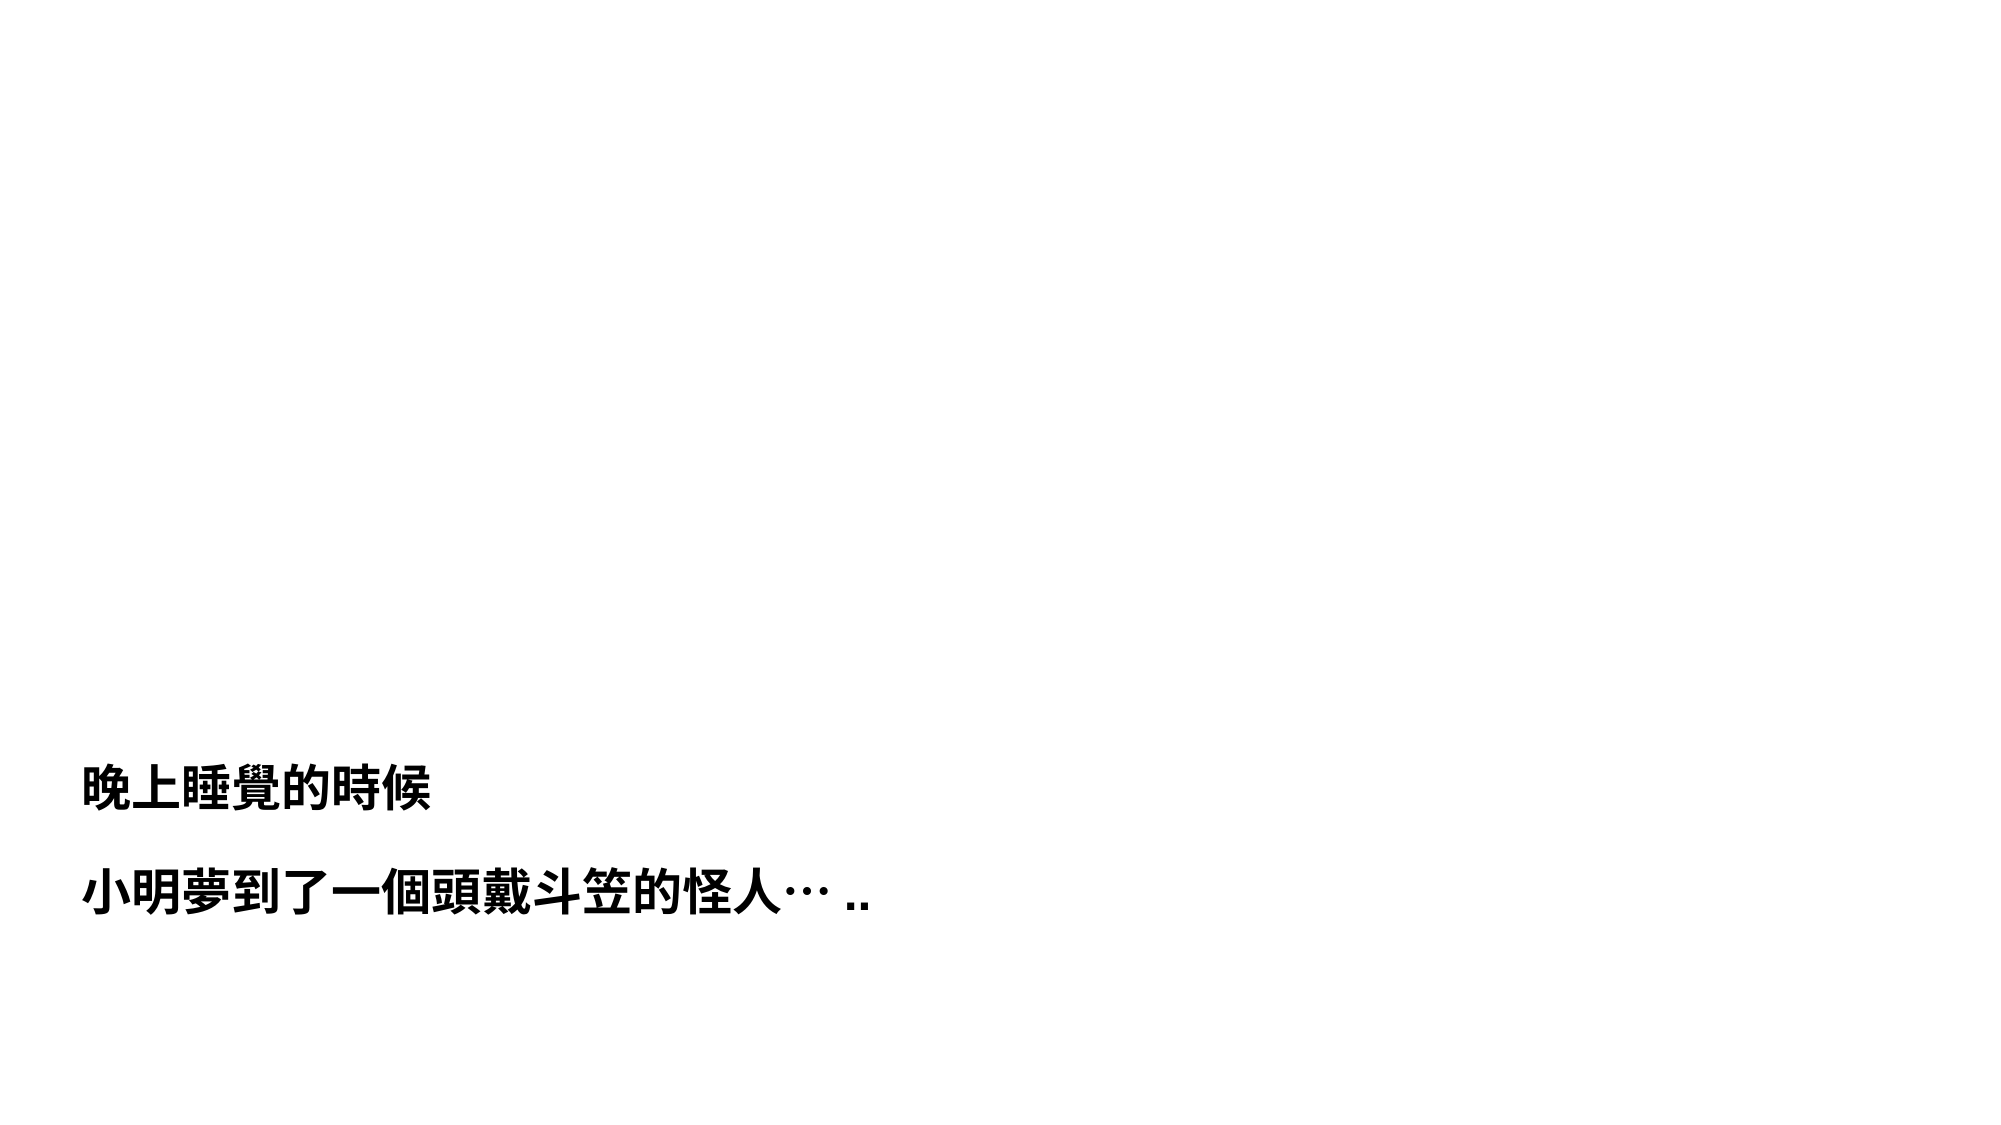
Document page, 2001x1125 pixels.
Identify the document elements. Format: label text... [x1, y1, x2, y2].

text_box 晚上睡覺的時候 [62, 744, 456, 829]
text_box 小明夢到了一個頭戴斗笠的怪人….. [62, 848, 896, 932]
